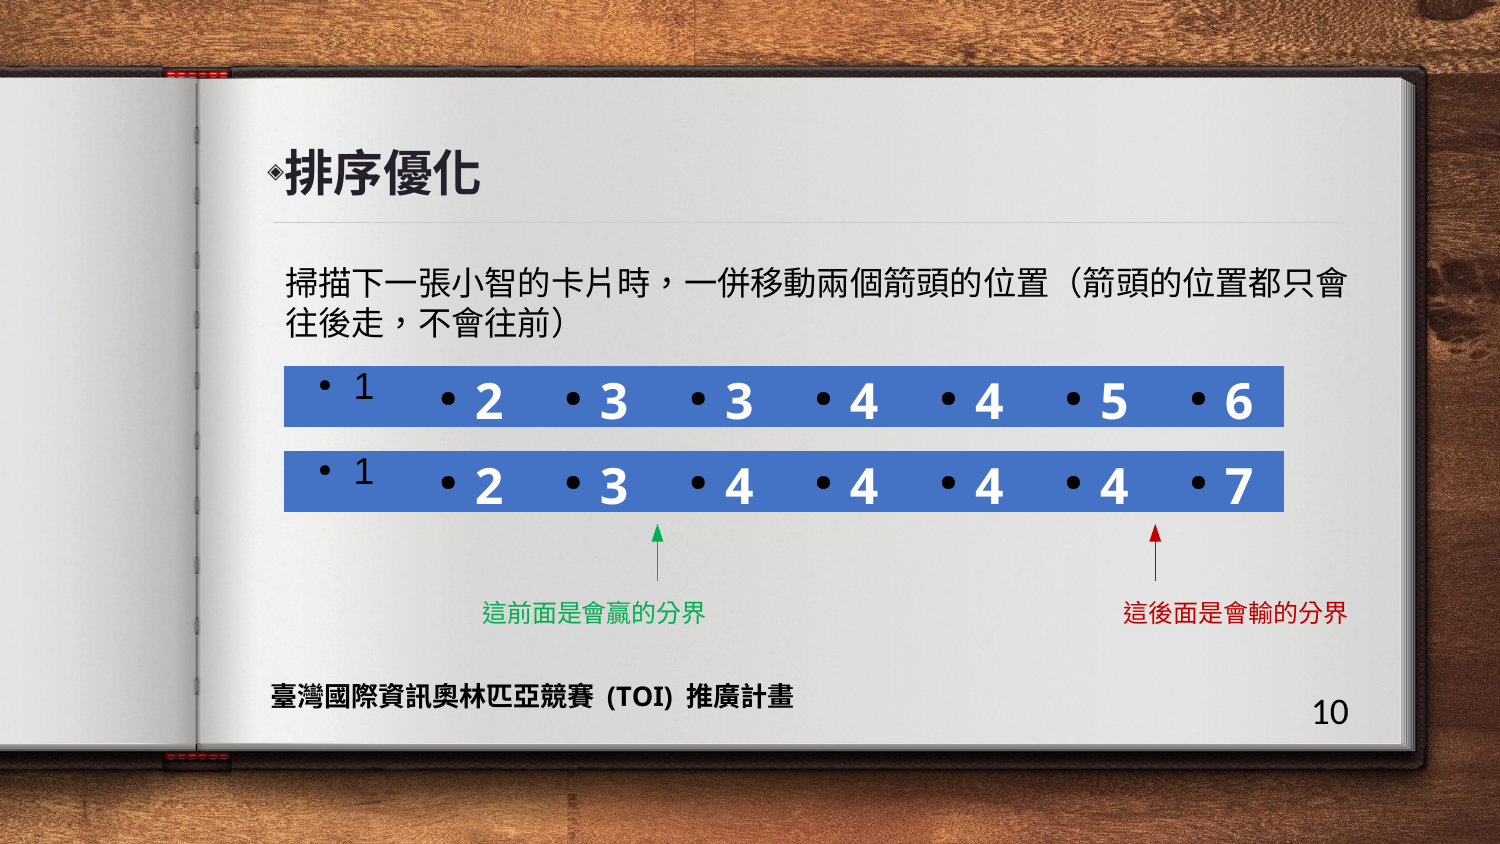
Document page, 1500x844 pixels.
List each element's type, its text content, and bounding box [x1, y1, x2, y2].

table_header 7 [1159, 451, 1284, 512]
table_header 2 [409, 366, 534, 427]
table_header 6 [1159, 366, 1284, 427]
table_header 4 [909, 366, 1034, 427]
table_header 3 [659, 366, 784, 427]
table_header 4 [659, 451, 784, 512]
table_header 1 [284, 366, 409, 427]
text_box 這後面是會輸的分界 [1108, 589, 1370, 636]
text_box 這前面是會贏的分界 [467, 589, 728, 636]
table_header 4 [784, 451, 909, 512]
table_header 4 [784, 366, 909, 427]
table_header 3 [534, 451, 659, 512]
table_header 3 [534, 366, 659, 427]
text_box [1295, 672, 1386, 737]
table_header 4 [909, 451, 1034, 512]
table_header 1 [284, 451, 409, 512]
table_header 2 [409, 451, 534, 512]
list 排序優化 [252, 126, 1194, 216]
table_header 4 [1034, 451, 1159, 512]
table_header 5 [1034, 366, 1159, 427]
text_box 掃描下一張小智的卡片時，一併移動兩個箭頭的位置（箭頭的位置都只會往後走，不會往前） [270, 254, 1368, 351]
